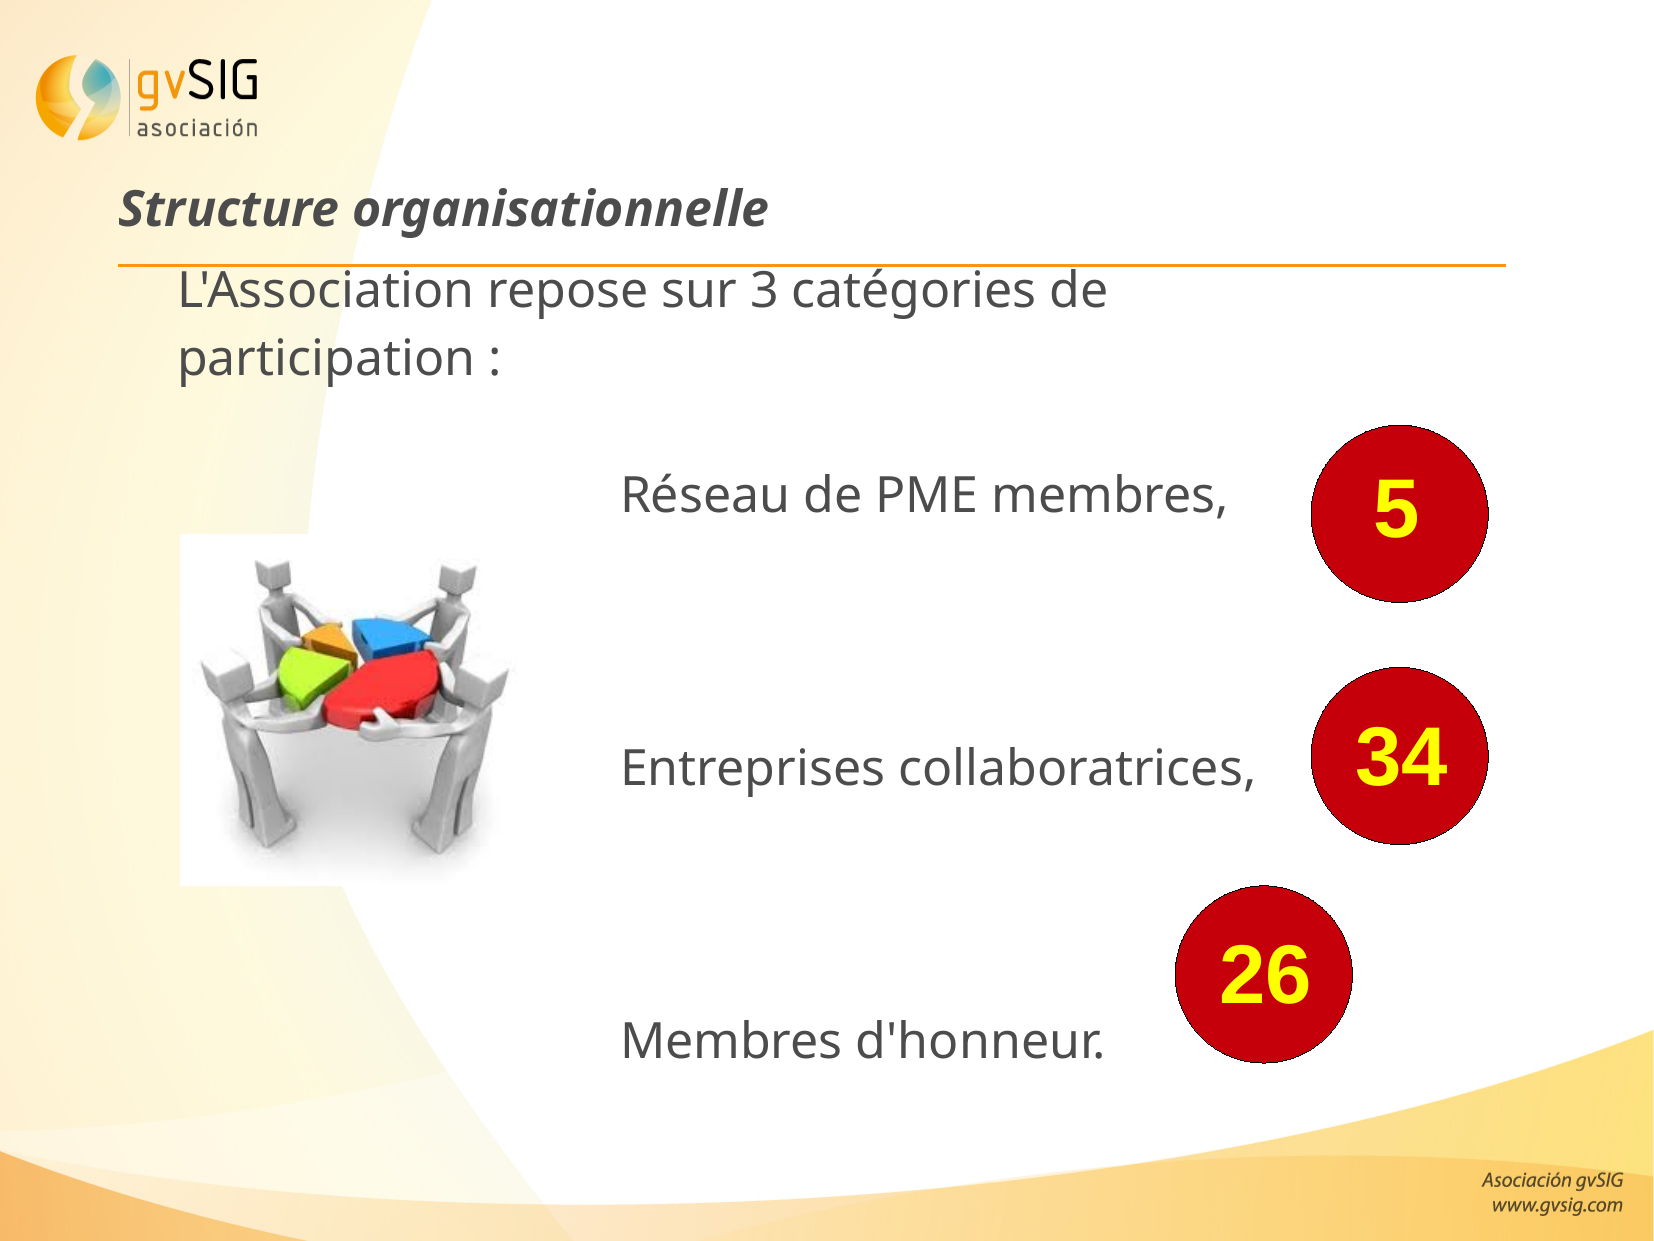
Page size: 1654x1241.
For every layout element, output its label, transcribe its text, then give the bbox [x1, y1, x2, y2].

text_box 26 [1204, 921, 1353, 1030]
text_box [1311, 425, 1489, 603]
title L'Association repose sur 3 catégories de participation : Réseau de PME membres, Entreprises collaboratrices, Membres d'honneur. [177, 314, 1388, 1013]
picture [0, 0, 1654, 1241]
text_box Structure organisationnelle [118, 177, 928, 237]
text_box 5 [1358, 454, 1447, 563]
text_box [1311, 667, 1470, 845]
text_box [1175, 885, 1335, 1064]
text_box 34 [1340, 702, 1489, 811]
